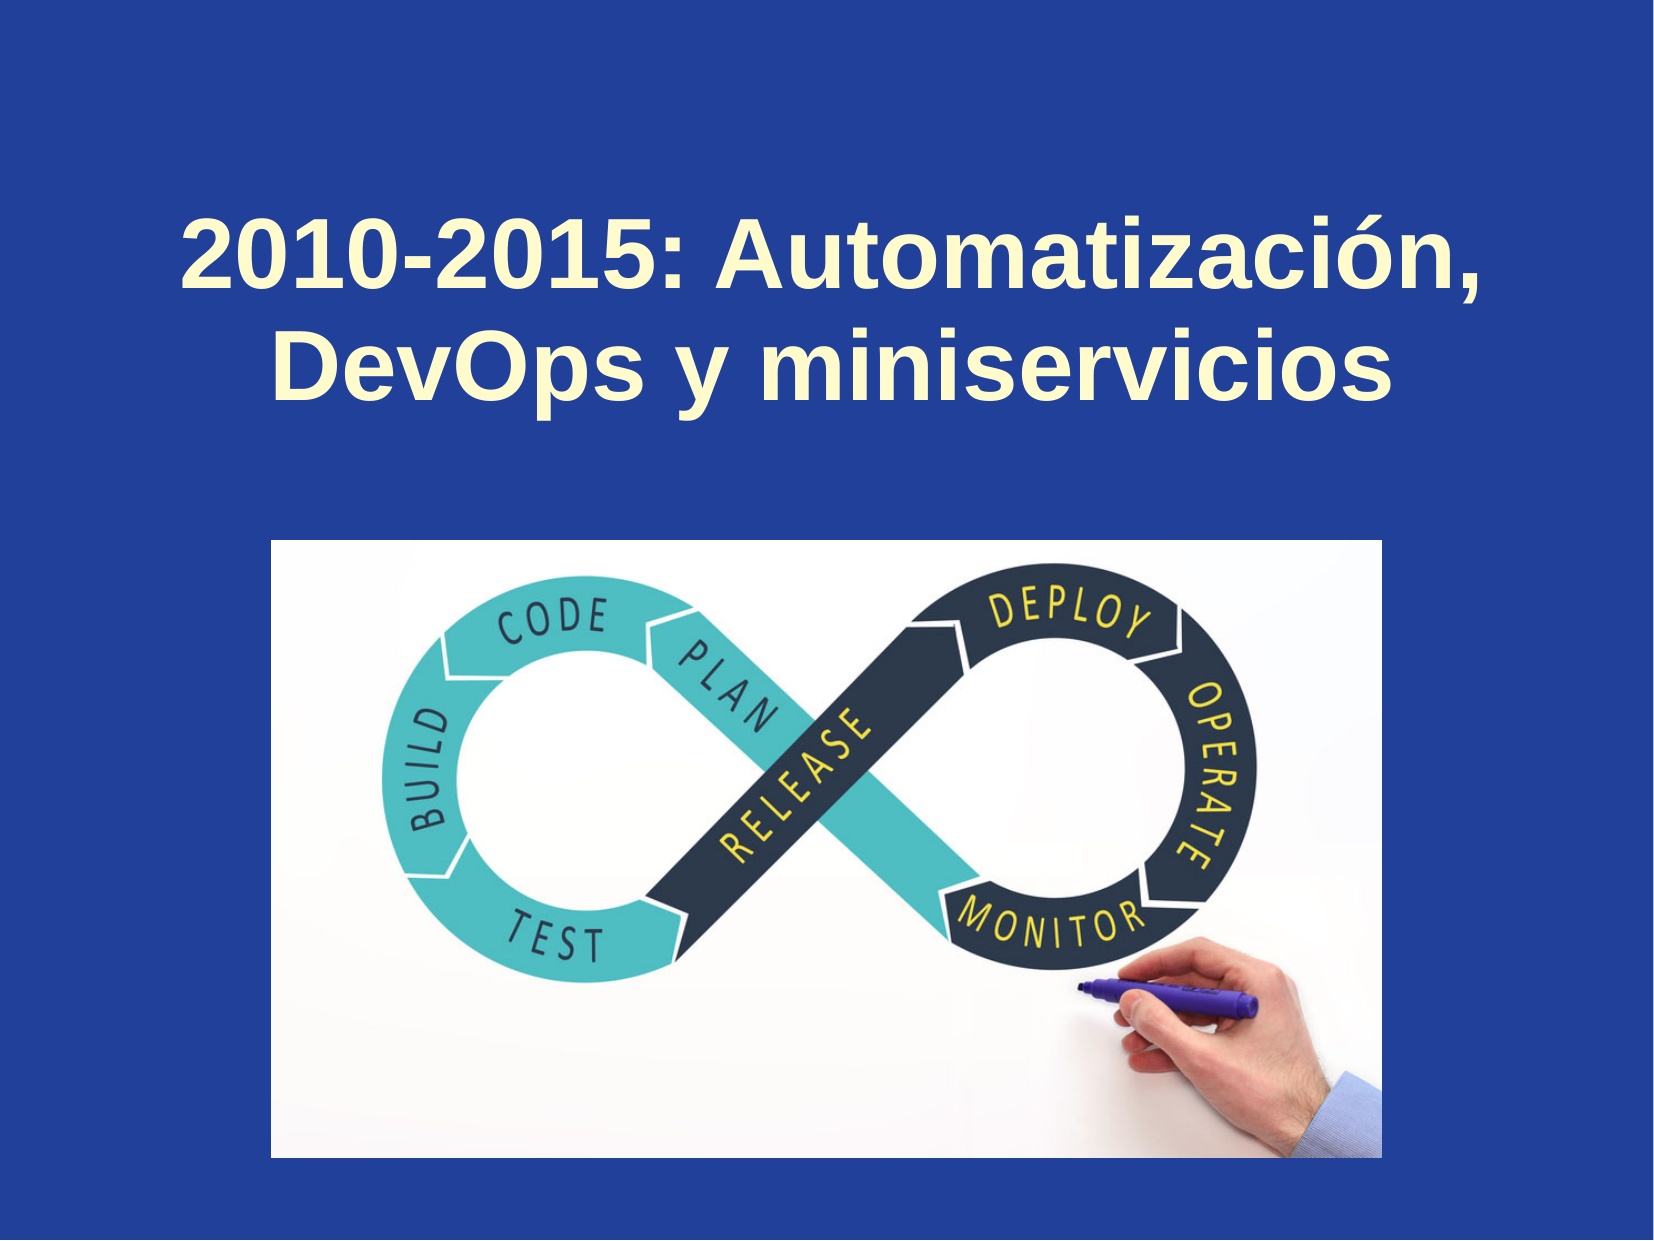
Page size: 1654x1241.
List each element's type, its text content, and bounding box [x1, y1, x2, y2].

title 2010-2015: Automatización, DevOps y miniservicios [59, 142, 1607, 478]
picture [271, 540, 1382, 1158]
